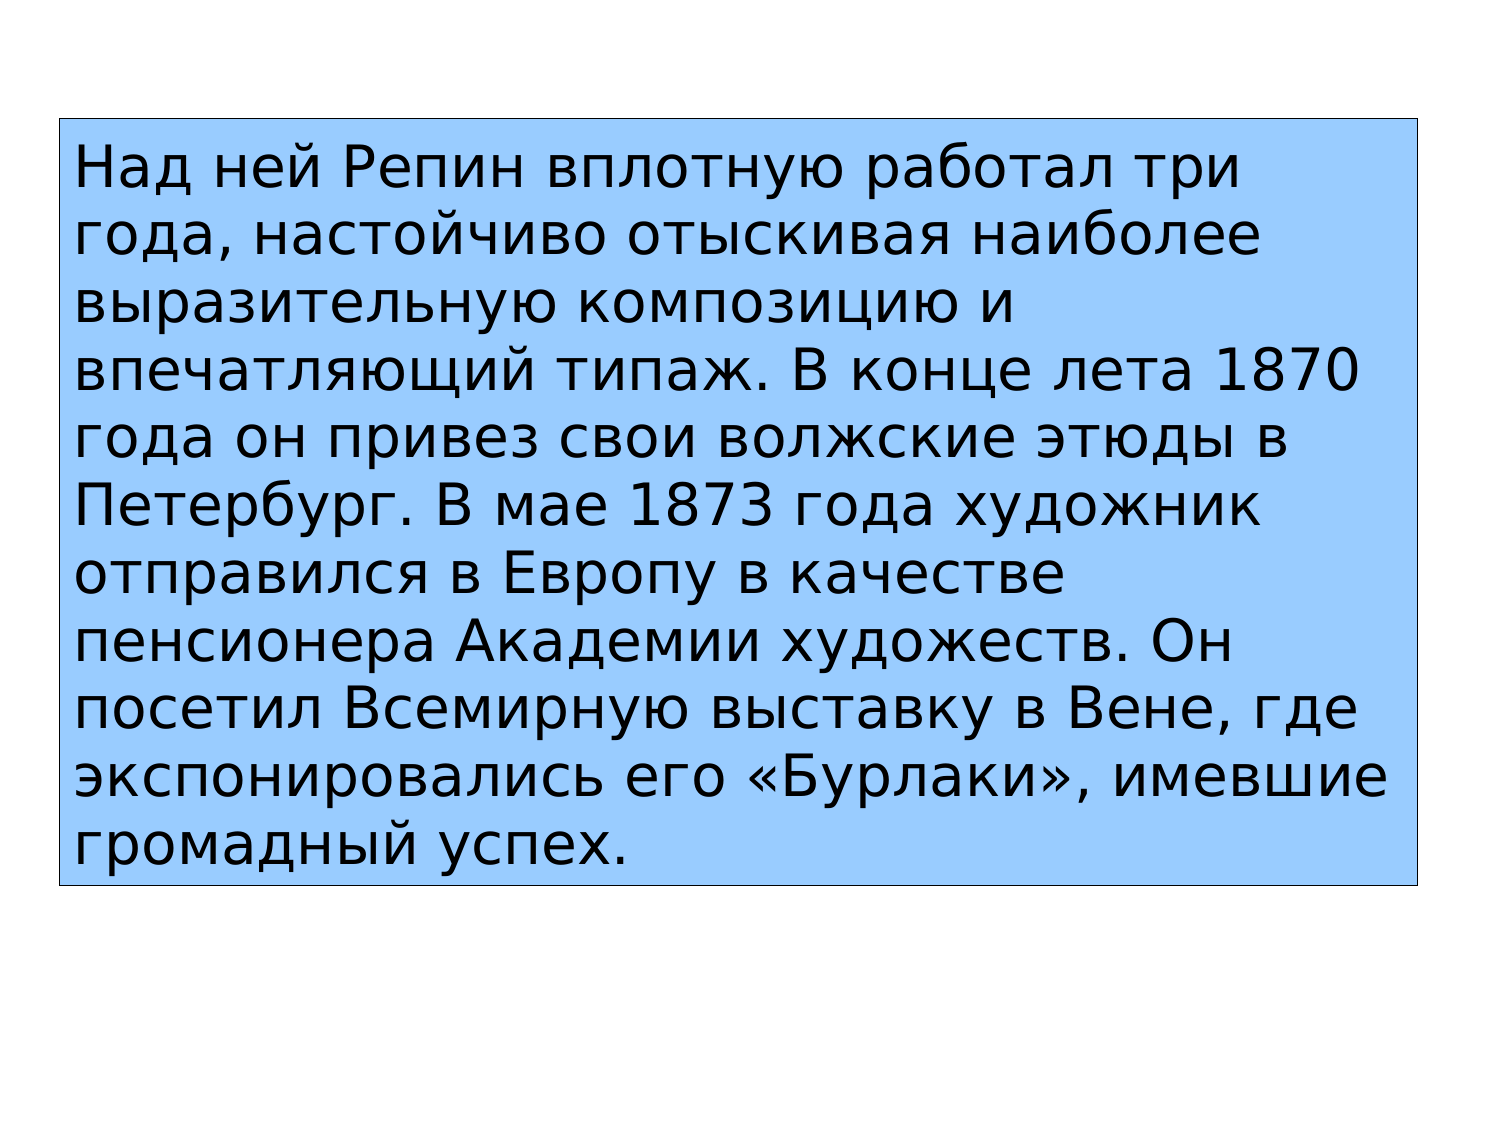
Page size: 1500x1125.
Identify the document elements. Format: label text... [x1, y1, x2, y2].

text_box Над ней Репин вплотную работал три года, настойчиво отыскивая наиболее выразительную композицию и впечатляющий типаж. В конце лета 1870 года он привез свои волжские этюды в Петербург. В мае 1873 года художник отправился в Европу в качестве пенсионера Академии художеств. Он посетил Всемирную выставку в Вене, где экспонировались его «Бурлаки», имевшие громадный успех. [59, 118, 1418, 886]
